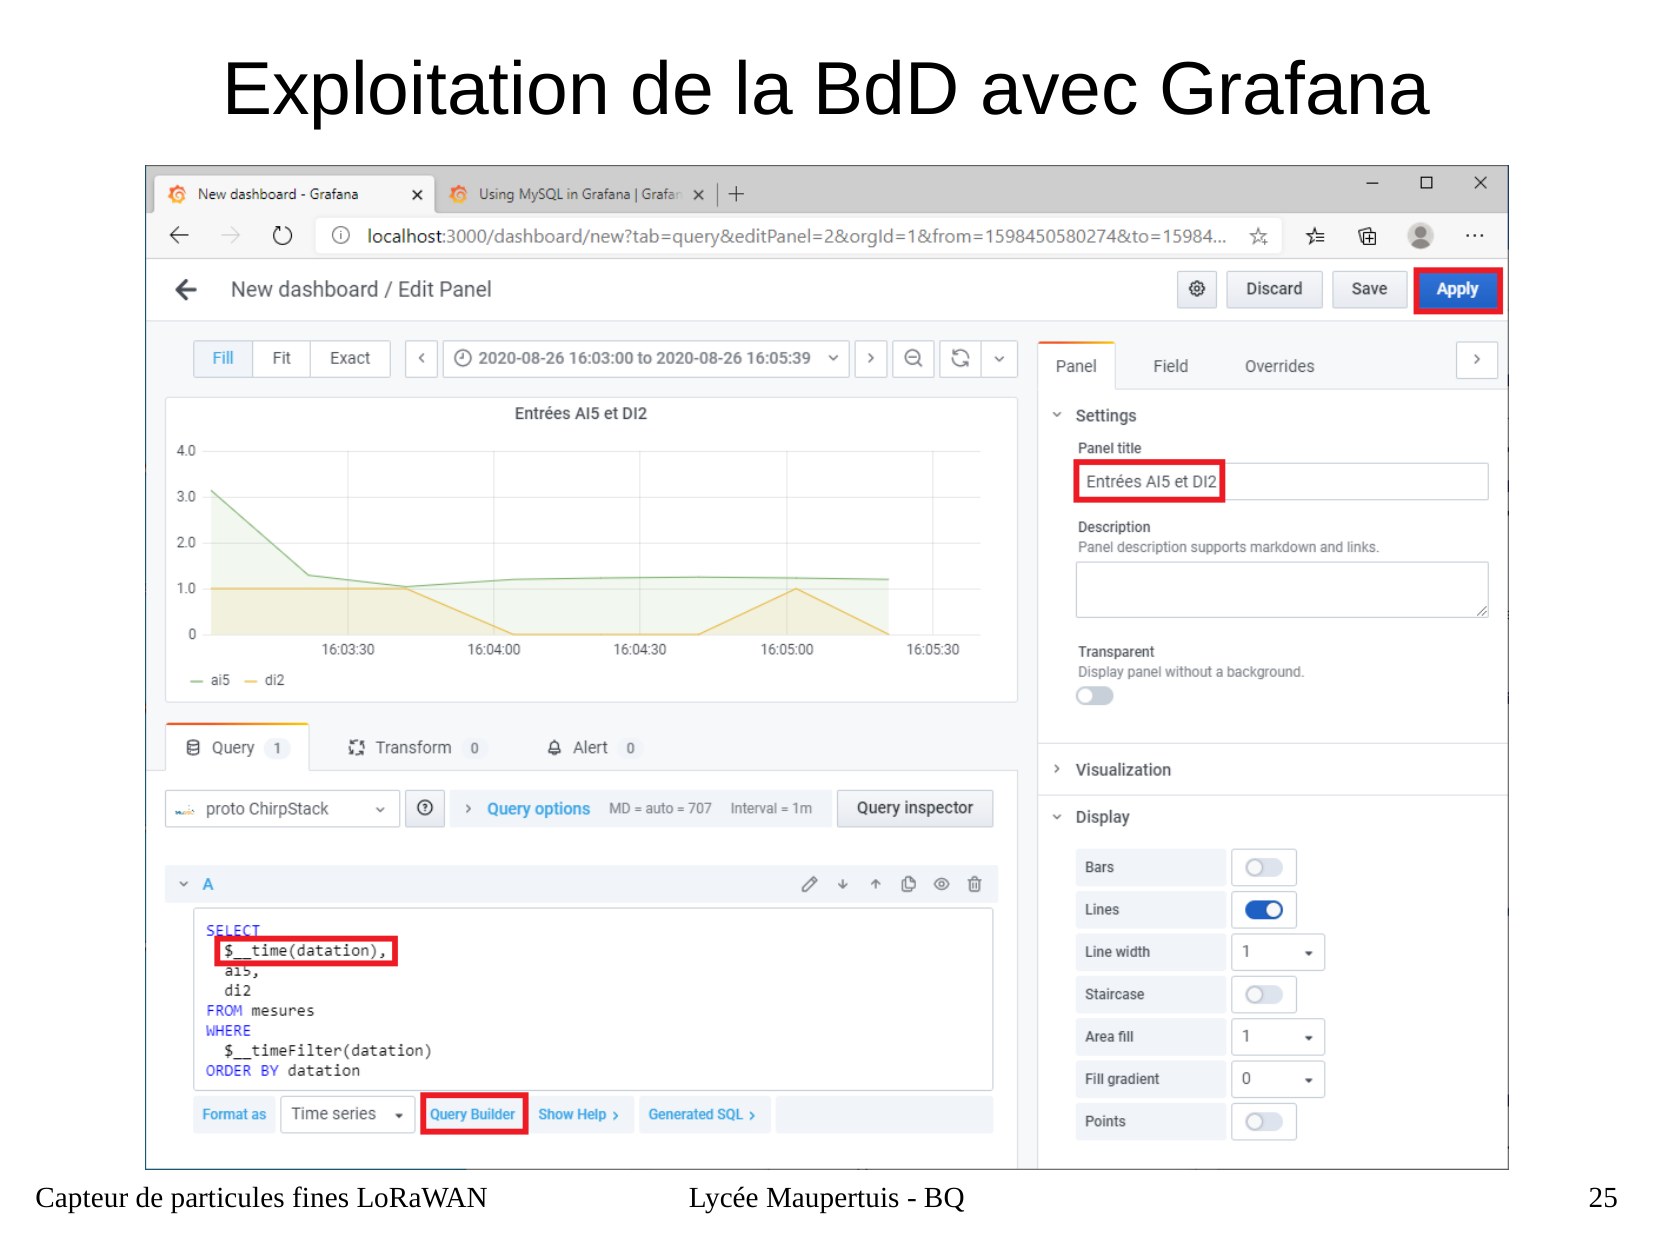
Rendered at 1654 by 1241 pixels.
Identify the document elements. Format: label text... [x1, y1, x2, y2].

picture [145, 165, 1509, 1170]
title Exploitation de la BdD avec Grafana [35, 35, 1619, 142]
